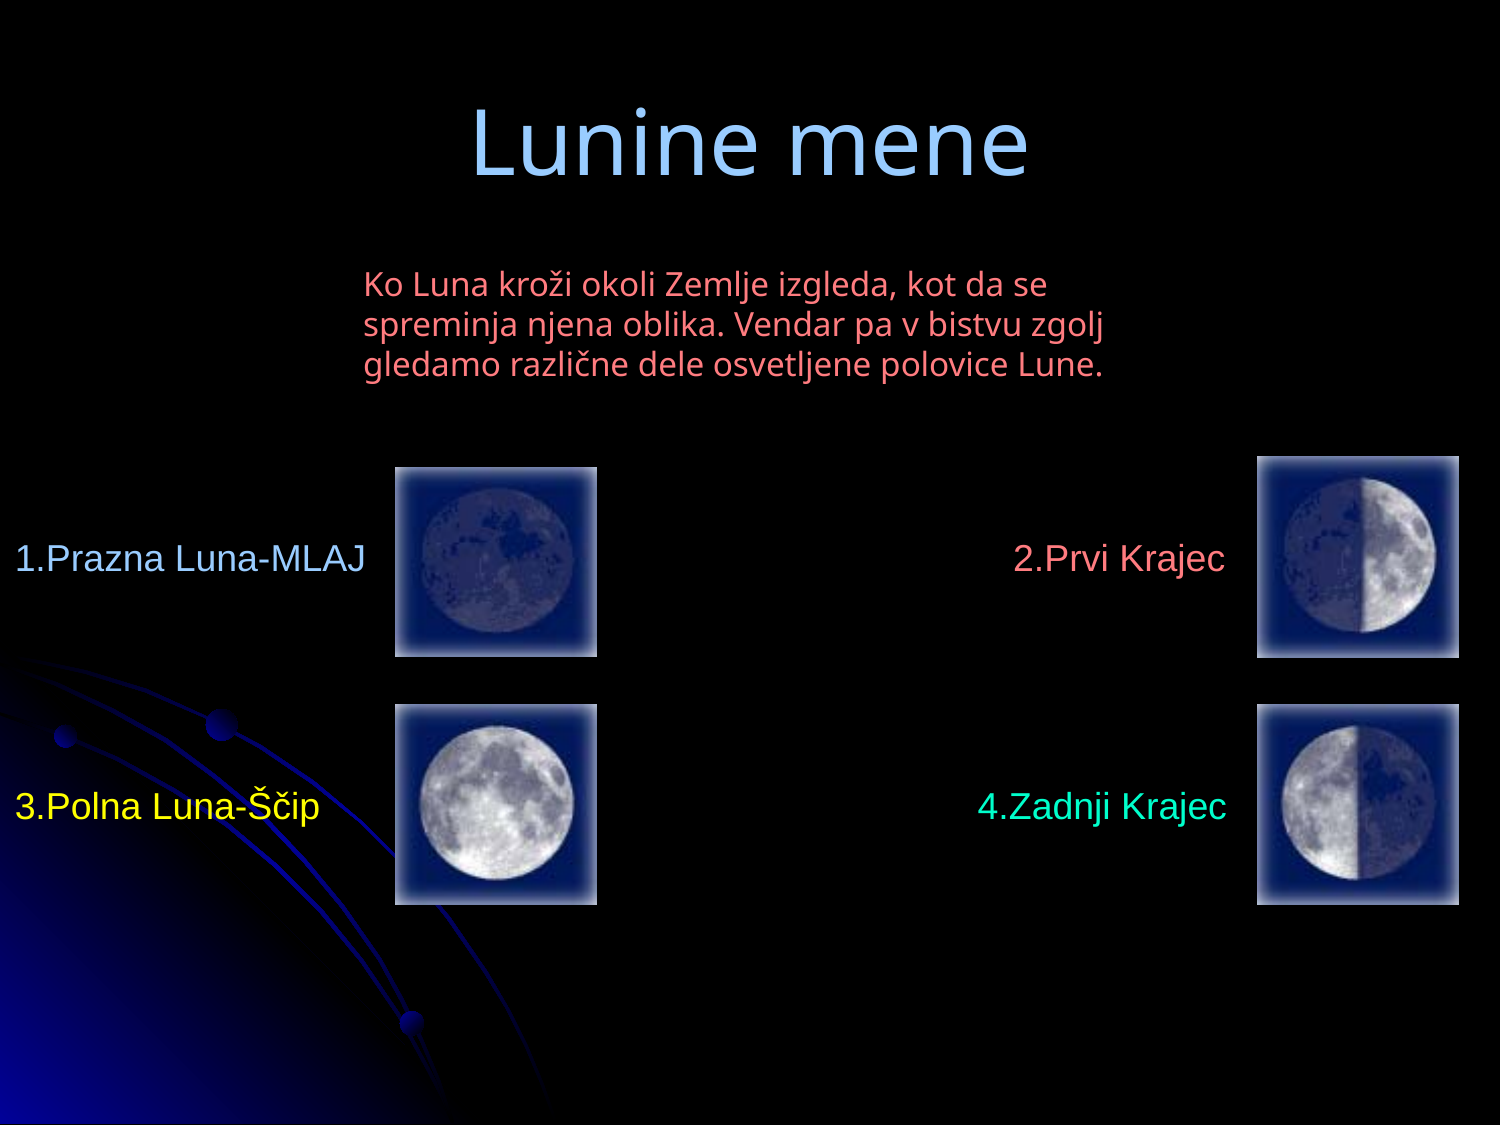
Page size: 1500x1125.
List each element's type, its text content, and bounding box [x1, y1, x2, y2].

picture [395, 704, 597, 905]
text_box 4.Zadnji Krajec [962, 774, 1243, 835]
text_box Ko Luna kroži okoli Zemlje izgleda, kot da se spreminja njena oblika. Vendar pa v bistvu zgolj gledamo različne dele osvetljene polovice Lune. [348, 255, 1188, 391]
text_box 2.Prvi Krajec [998, 527, 1241, 587]
text_box 1.Prazna Luna-MLAJ [0, 527, 384, 587]
picture [1257, 704, 1459, 905]
title Lunine mene [75, 45, 1425, 233]
text_box 3.Polna Luna-Ščip [0, 774, 361, 835]
picture [395, 467, 597, 657]
picture [1257, 456, 1459, 658]
